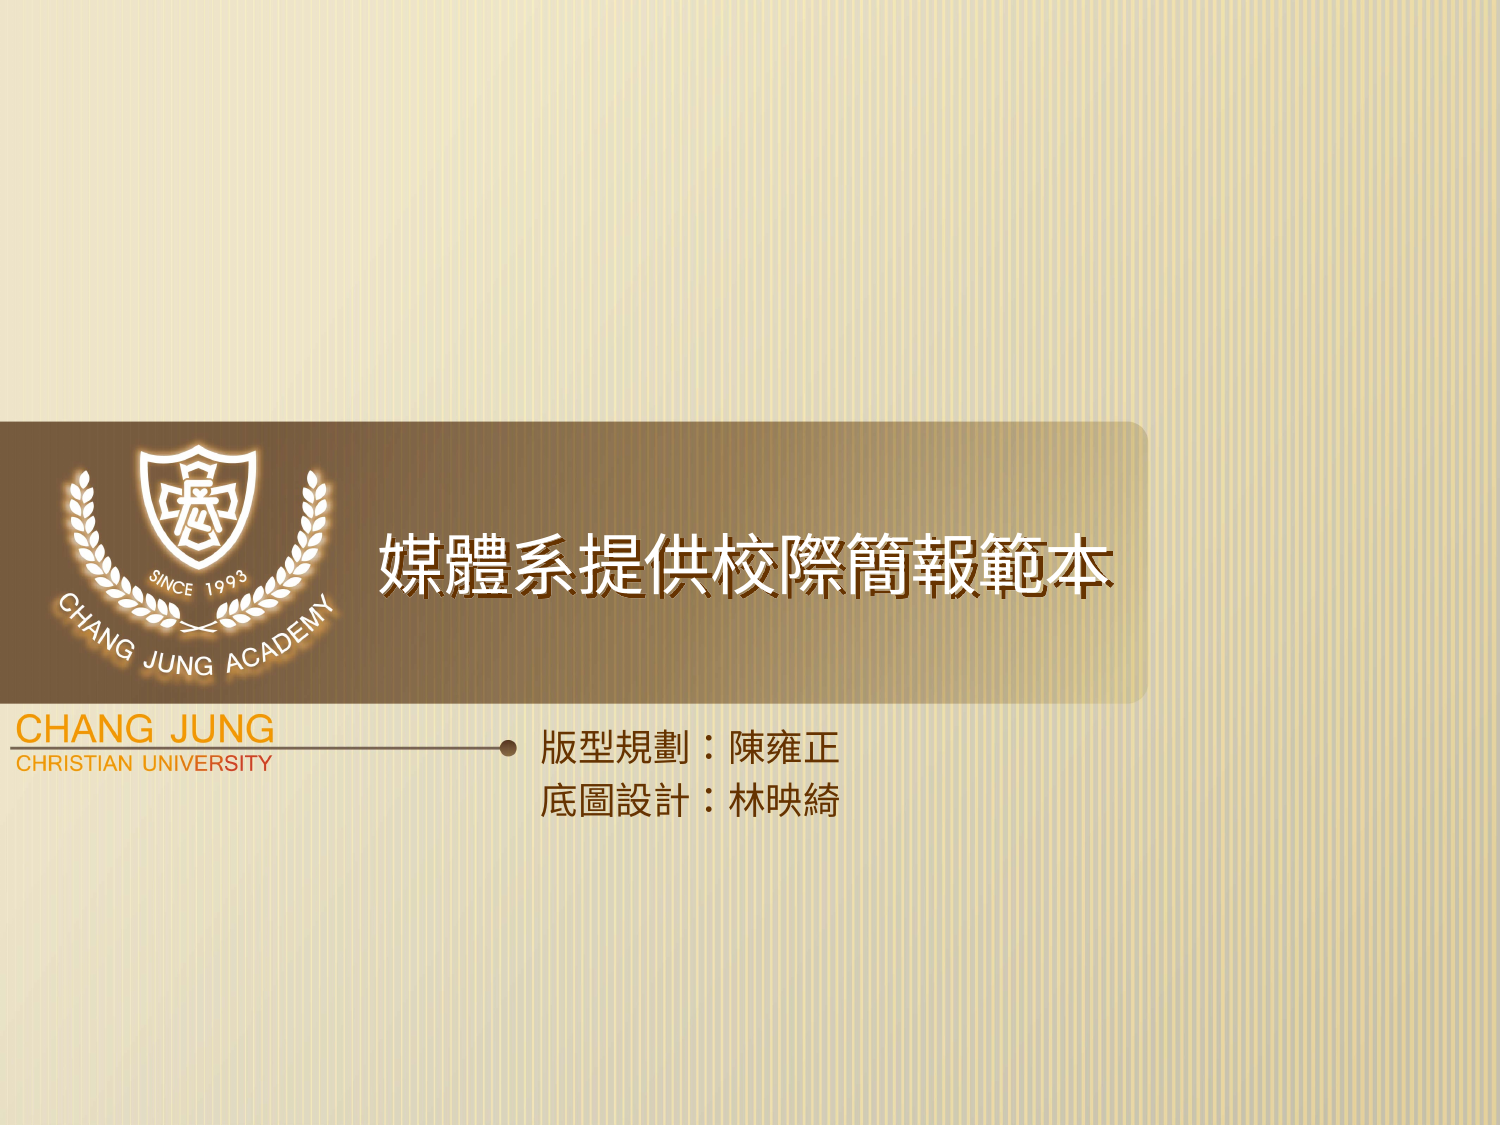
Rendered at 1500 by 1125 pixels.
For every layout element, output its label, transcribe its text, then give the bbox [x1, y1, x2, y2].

subtitle 版型規劃：陳雍正 底圖設計：林映綺 [525, 716, 1140, 929]
title 媒體系提供校際簡報範本 [348, 444, 1140, 681]
